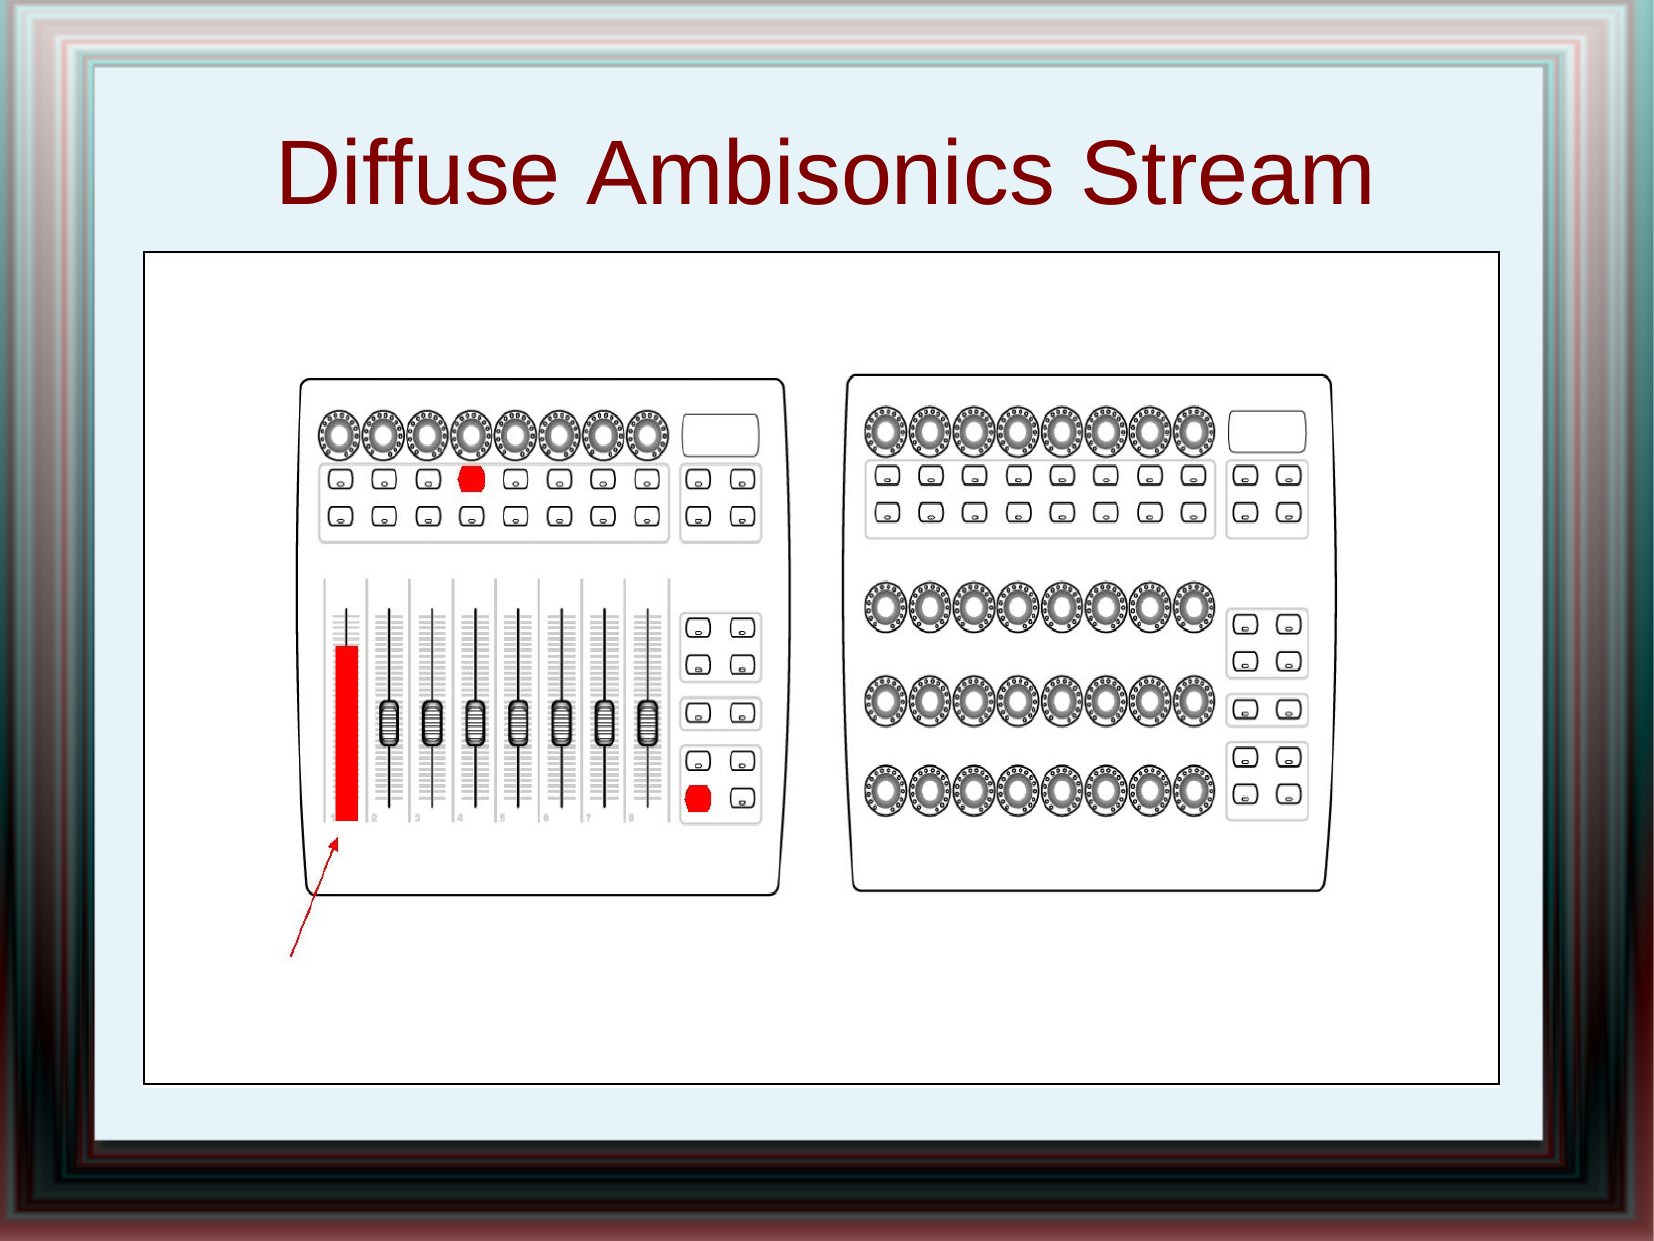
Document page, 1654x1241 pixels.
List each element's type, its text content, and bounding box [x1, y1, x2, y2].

picture [0, 0, 1654, 1241]
title Diffuse Ambisonics Stream [118, 95, 1536, 250]
